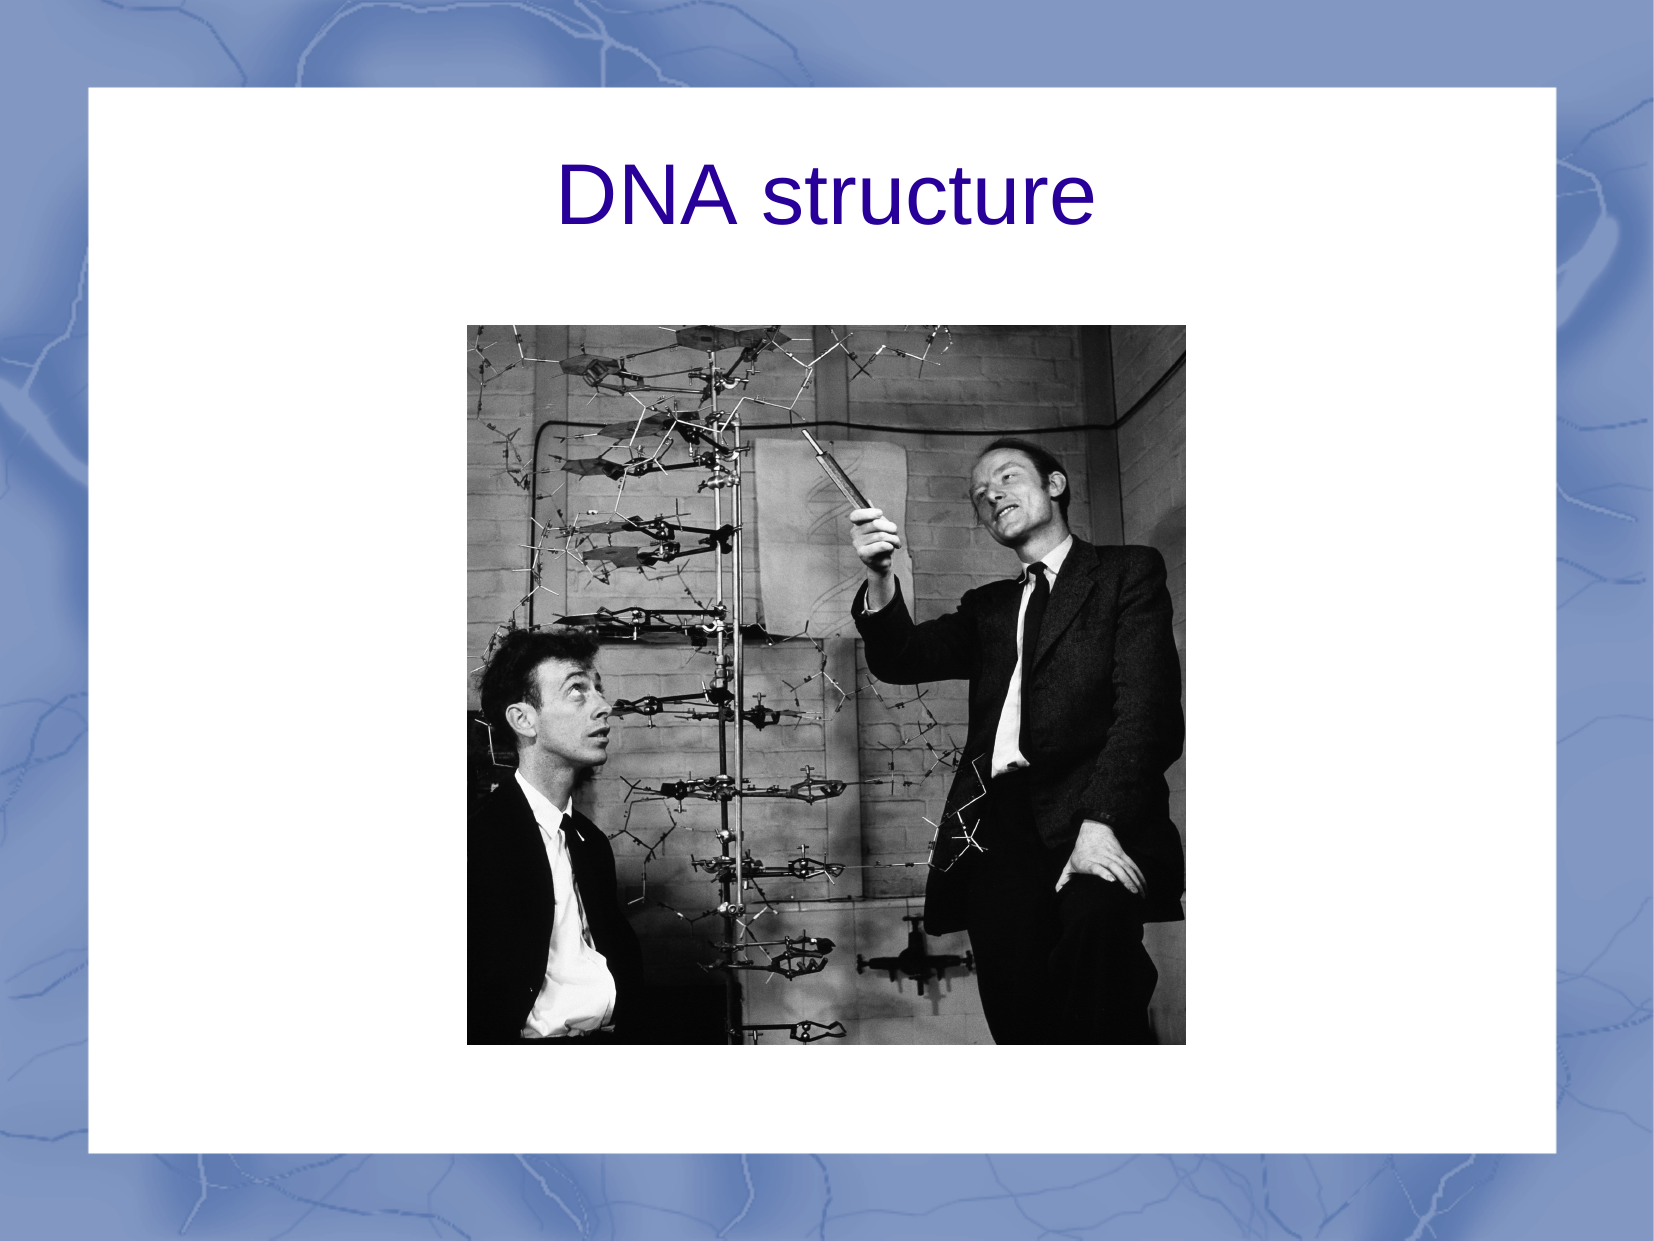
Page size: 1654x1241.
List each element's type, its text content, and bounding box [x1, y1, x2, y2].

picture [0, 0, 1654, 1241]
title DNA structure [118, 90, 1536, 298]
